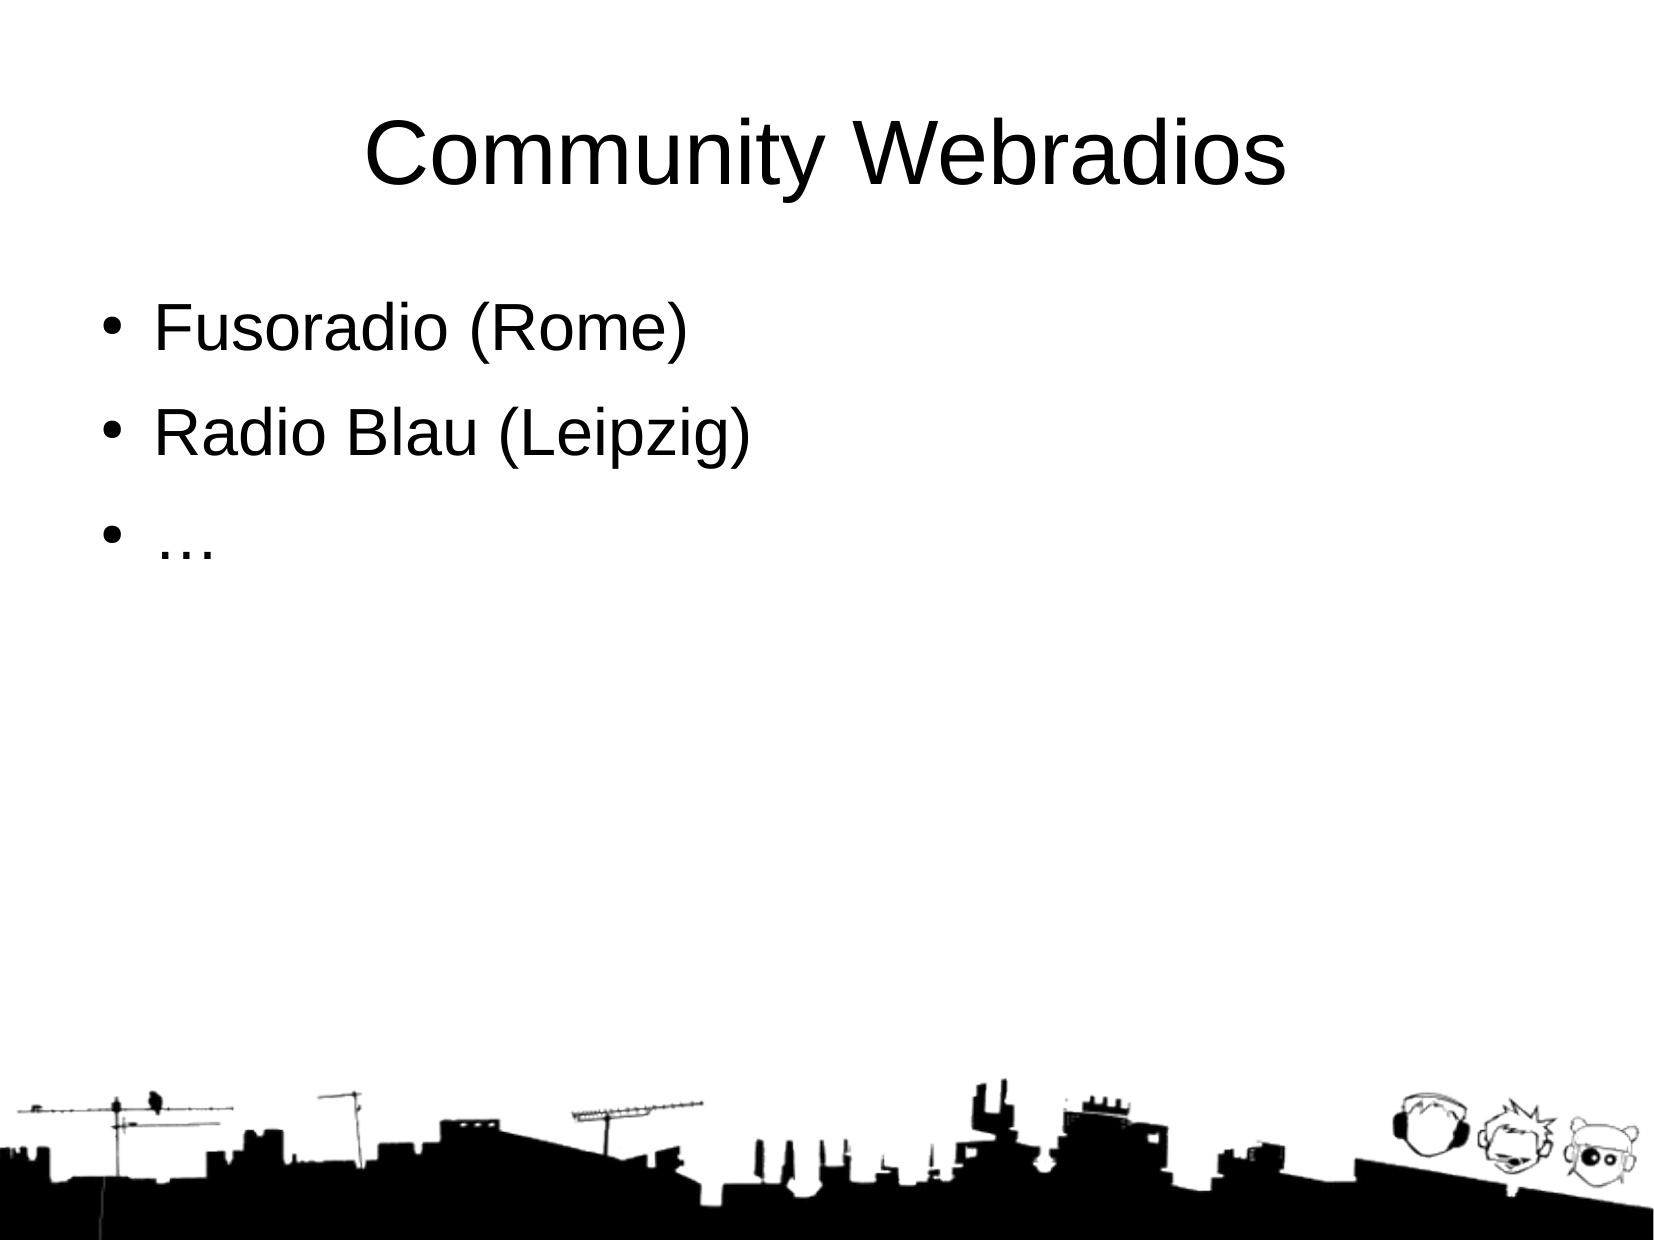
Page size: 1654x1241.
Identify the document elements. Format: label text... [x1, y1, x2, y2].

list Fusoradio (Rome) Radio Blau (Leipzig) … [82, 290, 1571, 1109]
picture [0, 1077, 1654, 1240]
title Community Webradios [82, 49, 1571, 257]
